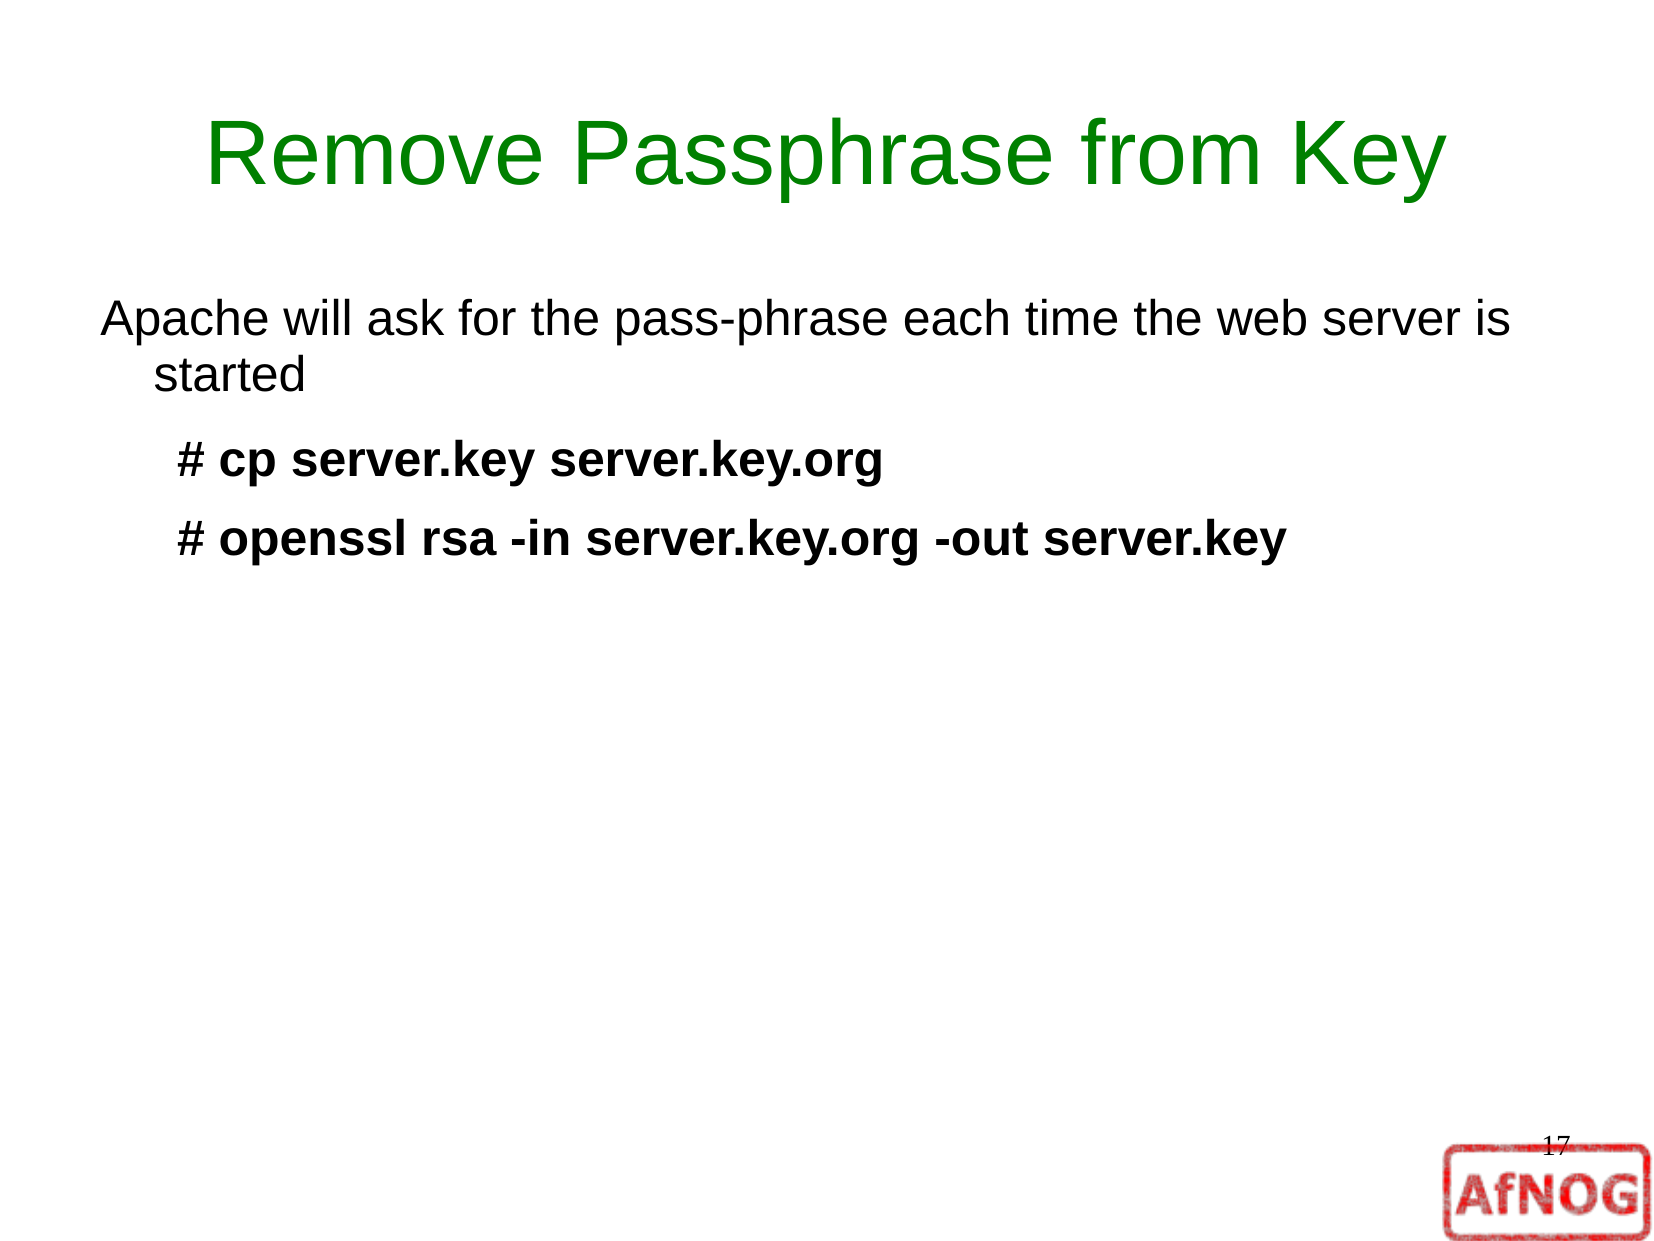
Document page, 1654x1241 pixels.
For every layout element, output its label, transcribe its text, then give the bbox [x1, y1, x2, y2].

list Apache will ask for the pass-phrase each time the web server is started # cp server.key server.key.org # openssl rsa -in server.key.org -out server.key [82, 290, 1571, 1094]
title Remove Passphrase from Key [82, 56, 1571, 250]
picture [1441, 1141, 1654, 1241]
